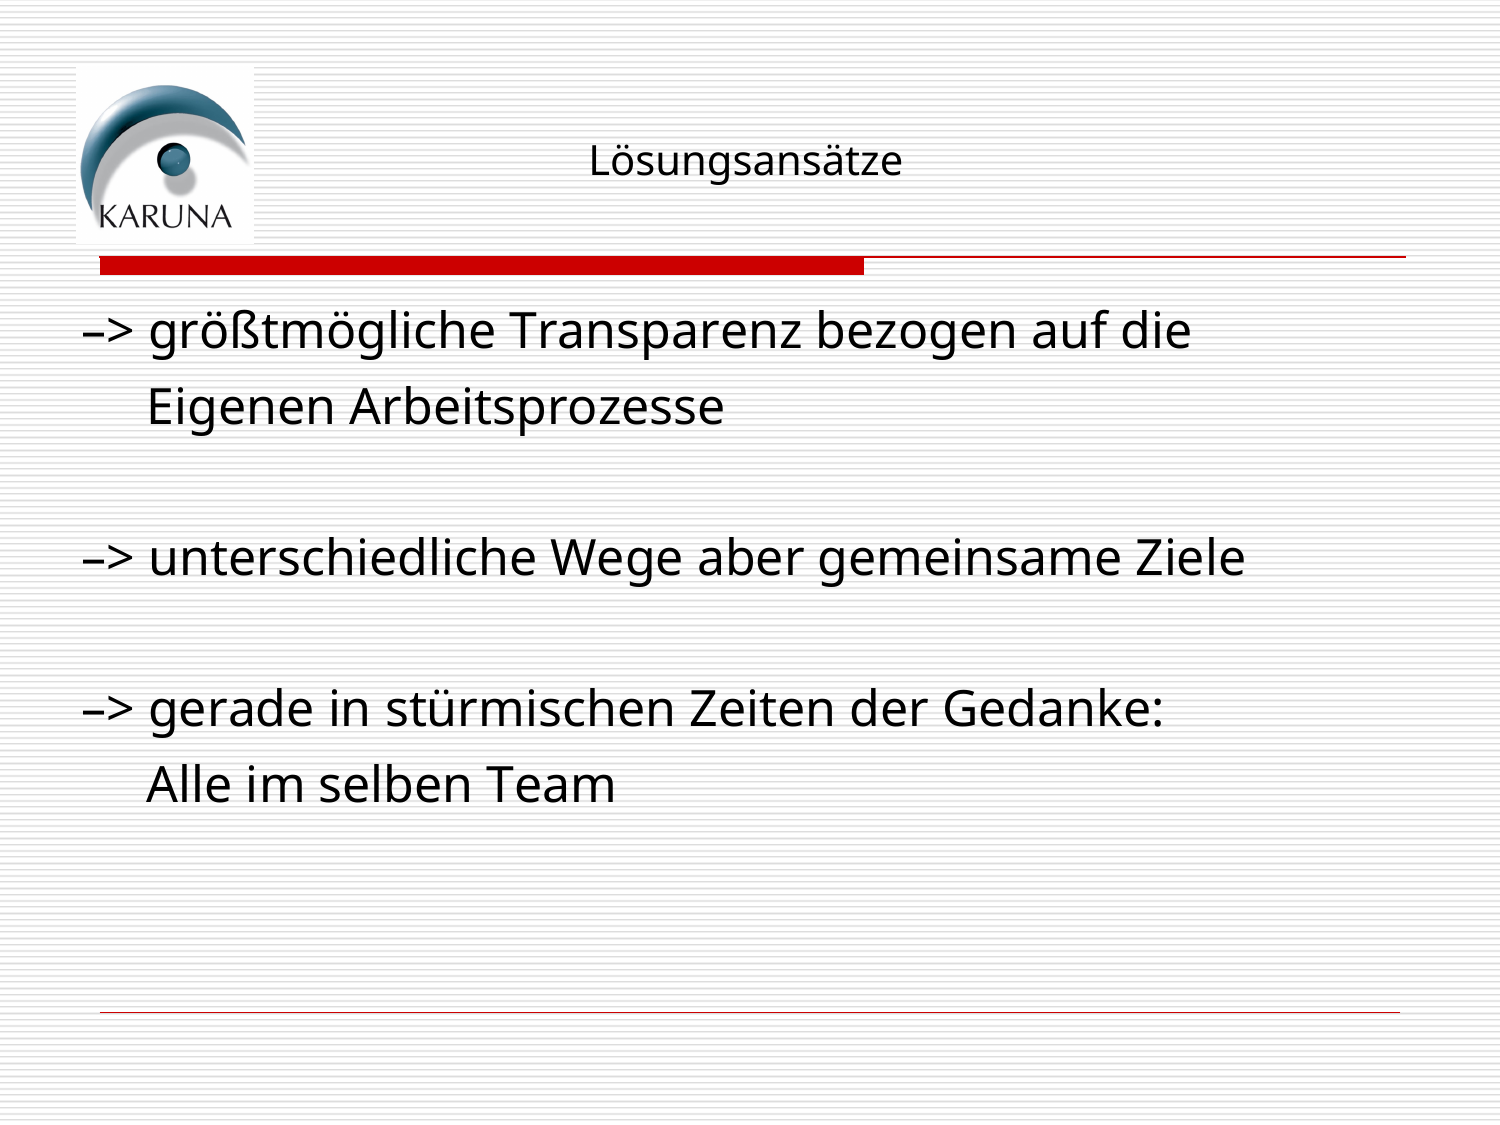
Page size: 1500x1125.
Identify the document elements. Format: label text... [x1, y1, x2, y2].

title Lösungsansätze [314, 97, 1178, 192]
picture [0, 0, 1500, 1125]
list –> größtmögliche Transparenz bezogen auf die Eigenen Arbeitsprozesse –> unterschiedliche Wege aber gemeinsame Ziele –> gerade in stürmischen Zeiten der Gedanke: Alle im selben Team [41, 290, 1447, 1071]
